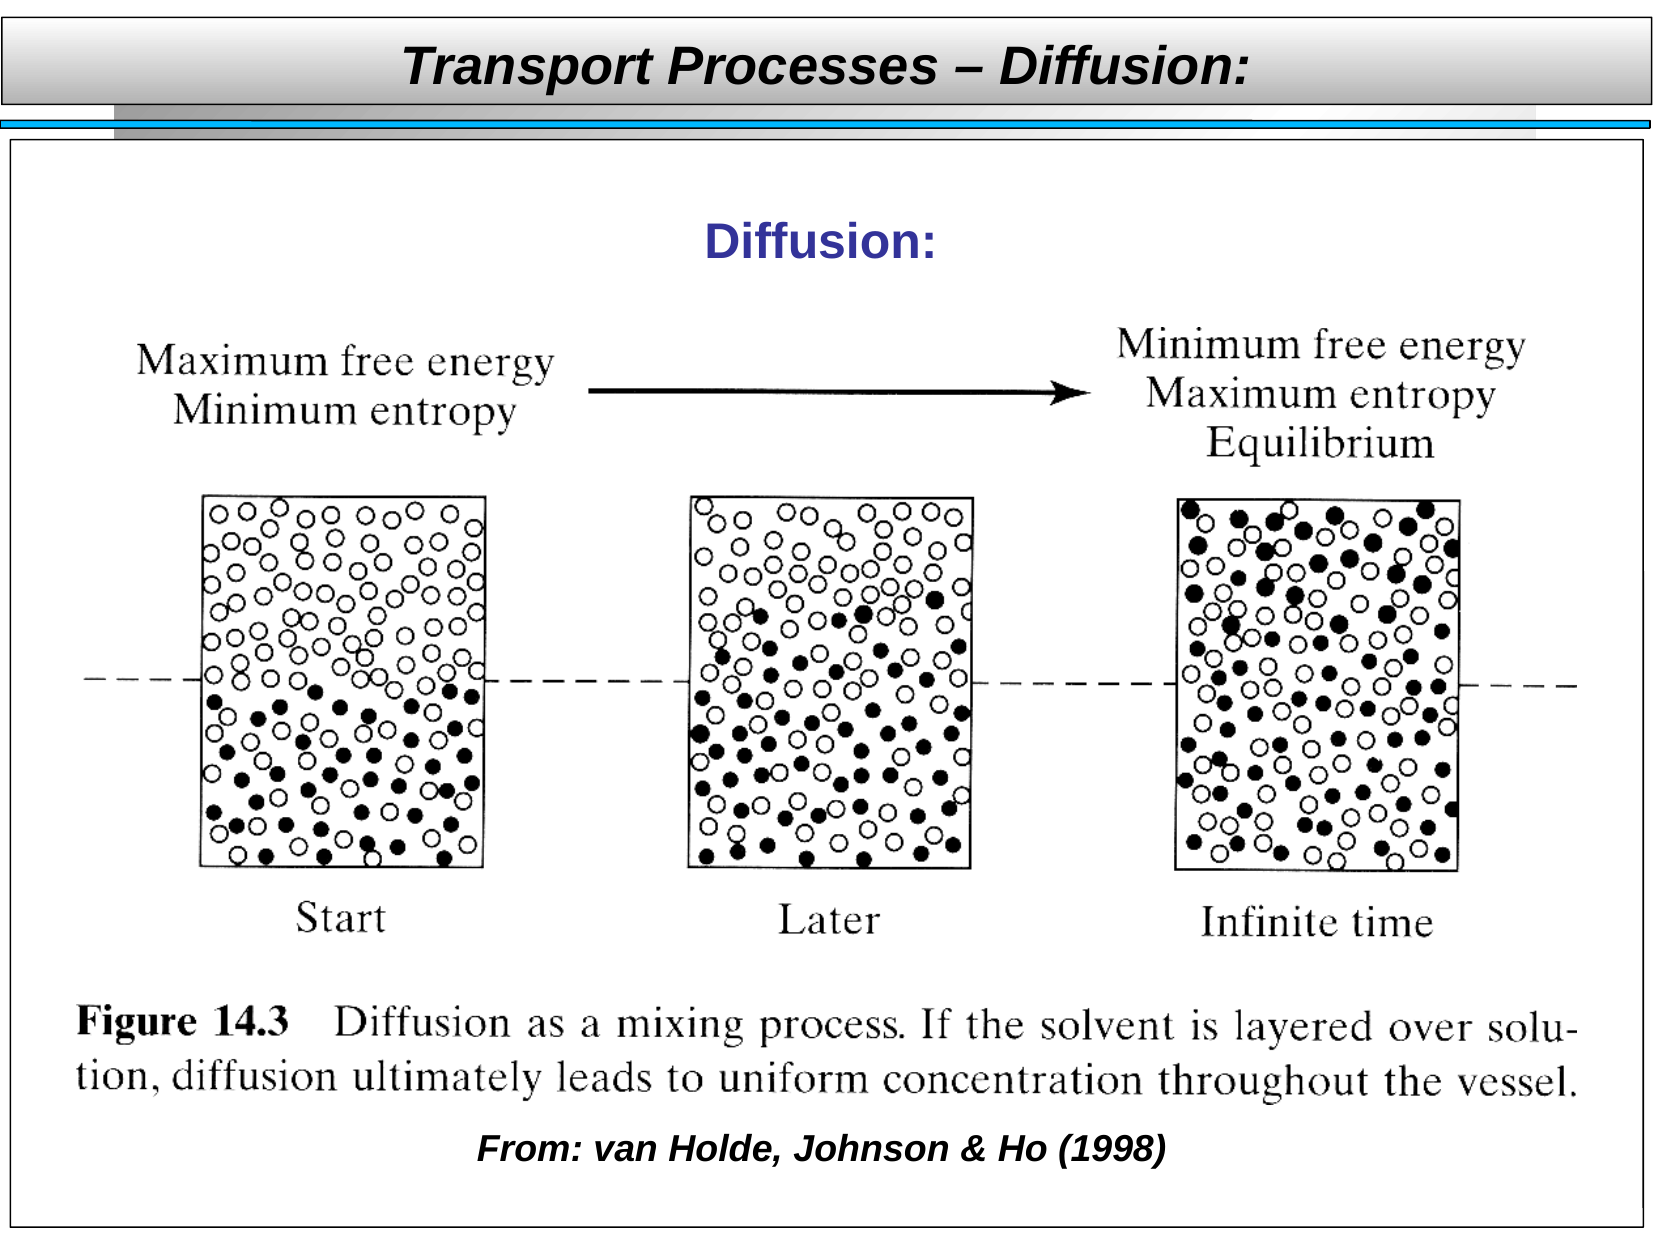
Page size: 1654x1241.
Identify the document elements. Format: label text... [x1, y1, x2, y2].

picture [76, 327, 1577, 1105]
text_box [0, 120, 1651, 129]
title Diffusion: [689, 196, 965, 286]
text_box From: van Holde, Johnson & Ho (1998) [462, 1119, 1192, 1177]
text_box Transport Processes – Diffusion: [1, 17, 1652, 105]
text_box [10, 139, 1644, 1228]
